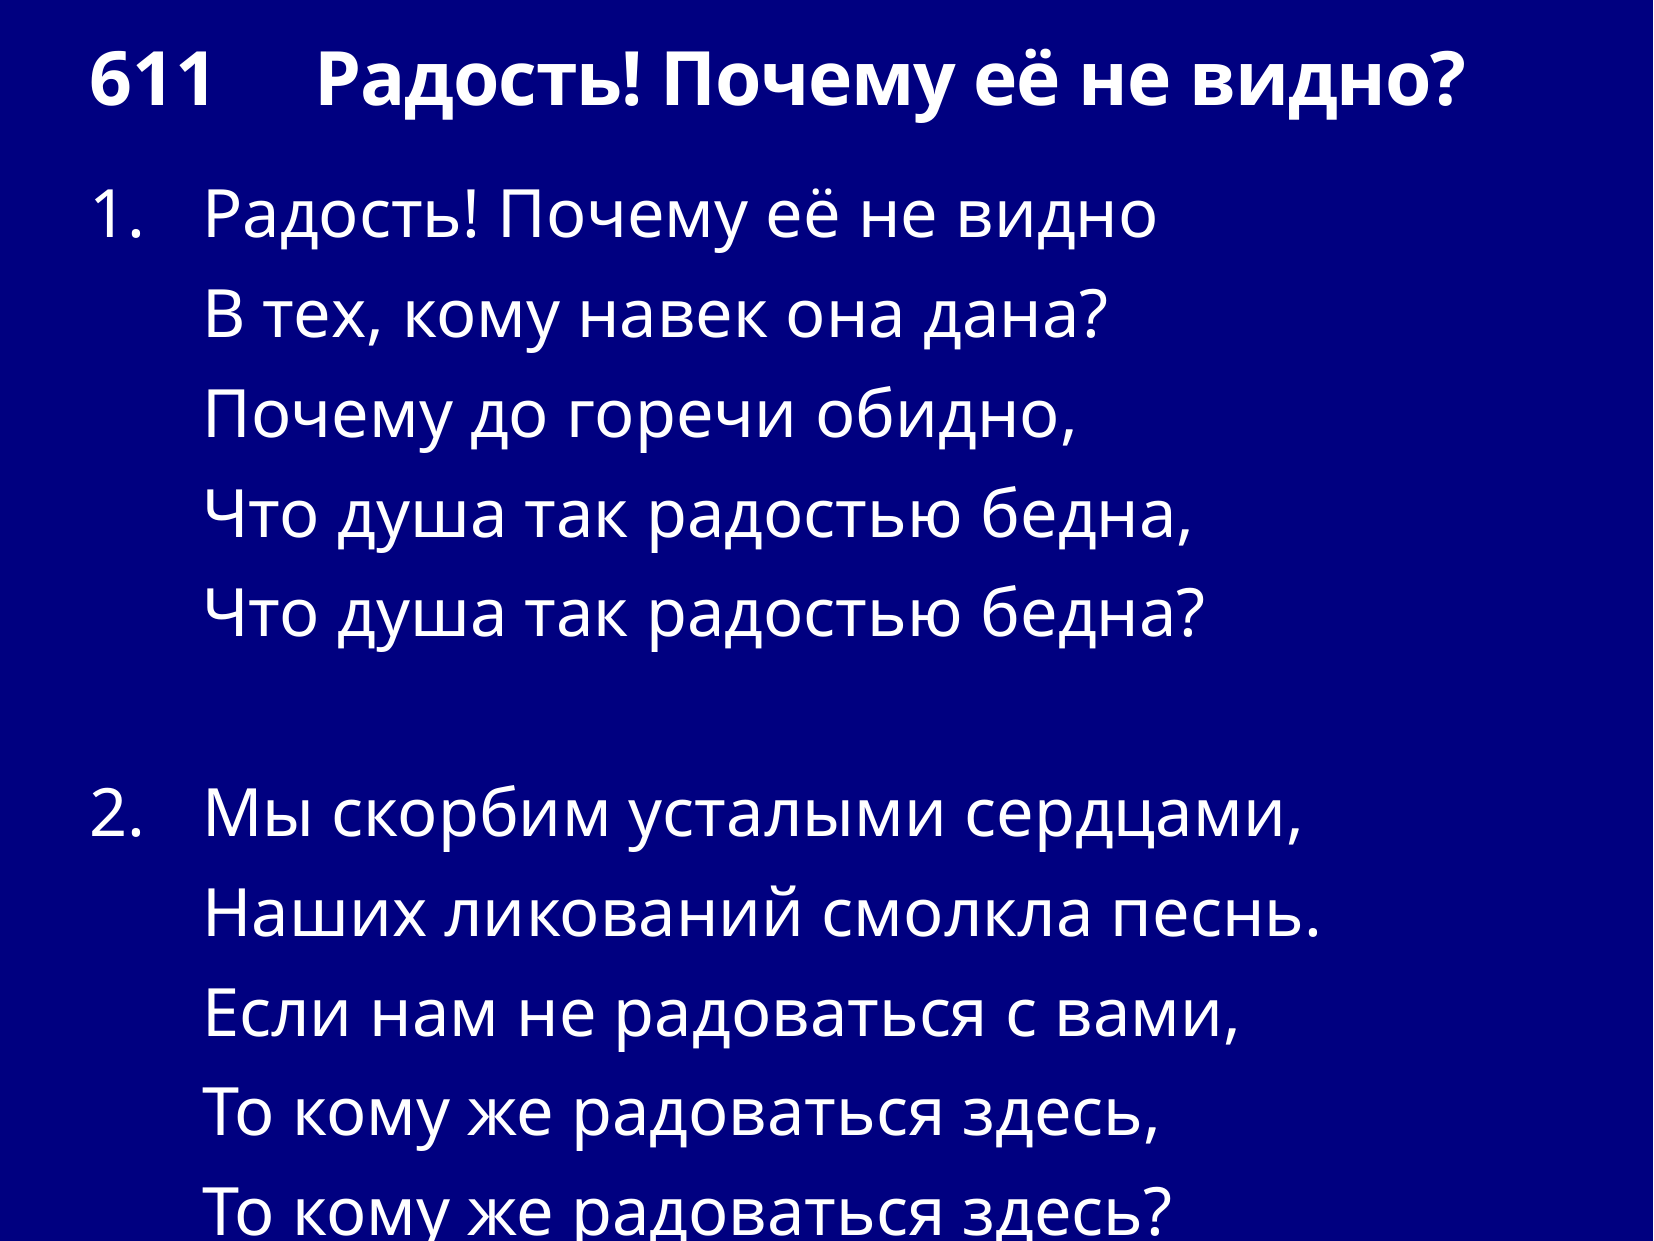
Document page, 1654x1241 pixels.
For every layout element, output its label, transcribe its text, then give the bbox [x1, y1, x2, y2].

text_box 611 Радость! Почему её не видно? [75, 18, 1653, 131]
text_box 1. Радость! Почему её не видно В тех, кому навек она дана? Почему до горечи обидно, Что душа так радостью бедна, Что душа так радостью бедна? 2. Мы скорбим усталыми сердцами, Наших ликований смолкла песнь. Если нам не радоваться с вами, То кому же радоваться здесь, То кому же радоваться здесь? [75, 150, 1576, 1163]
